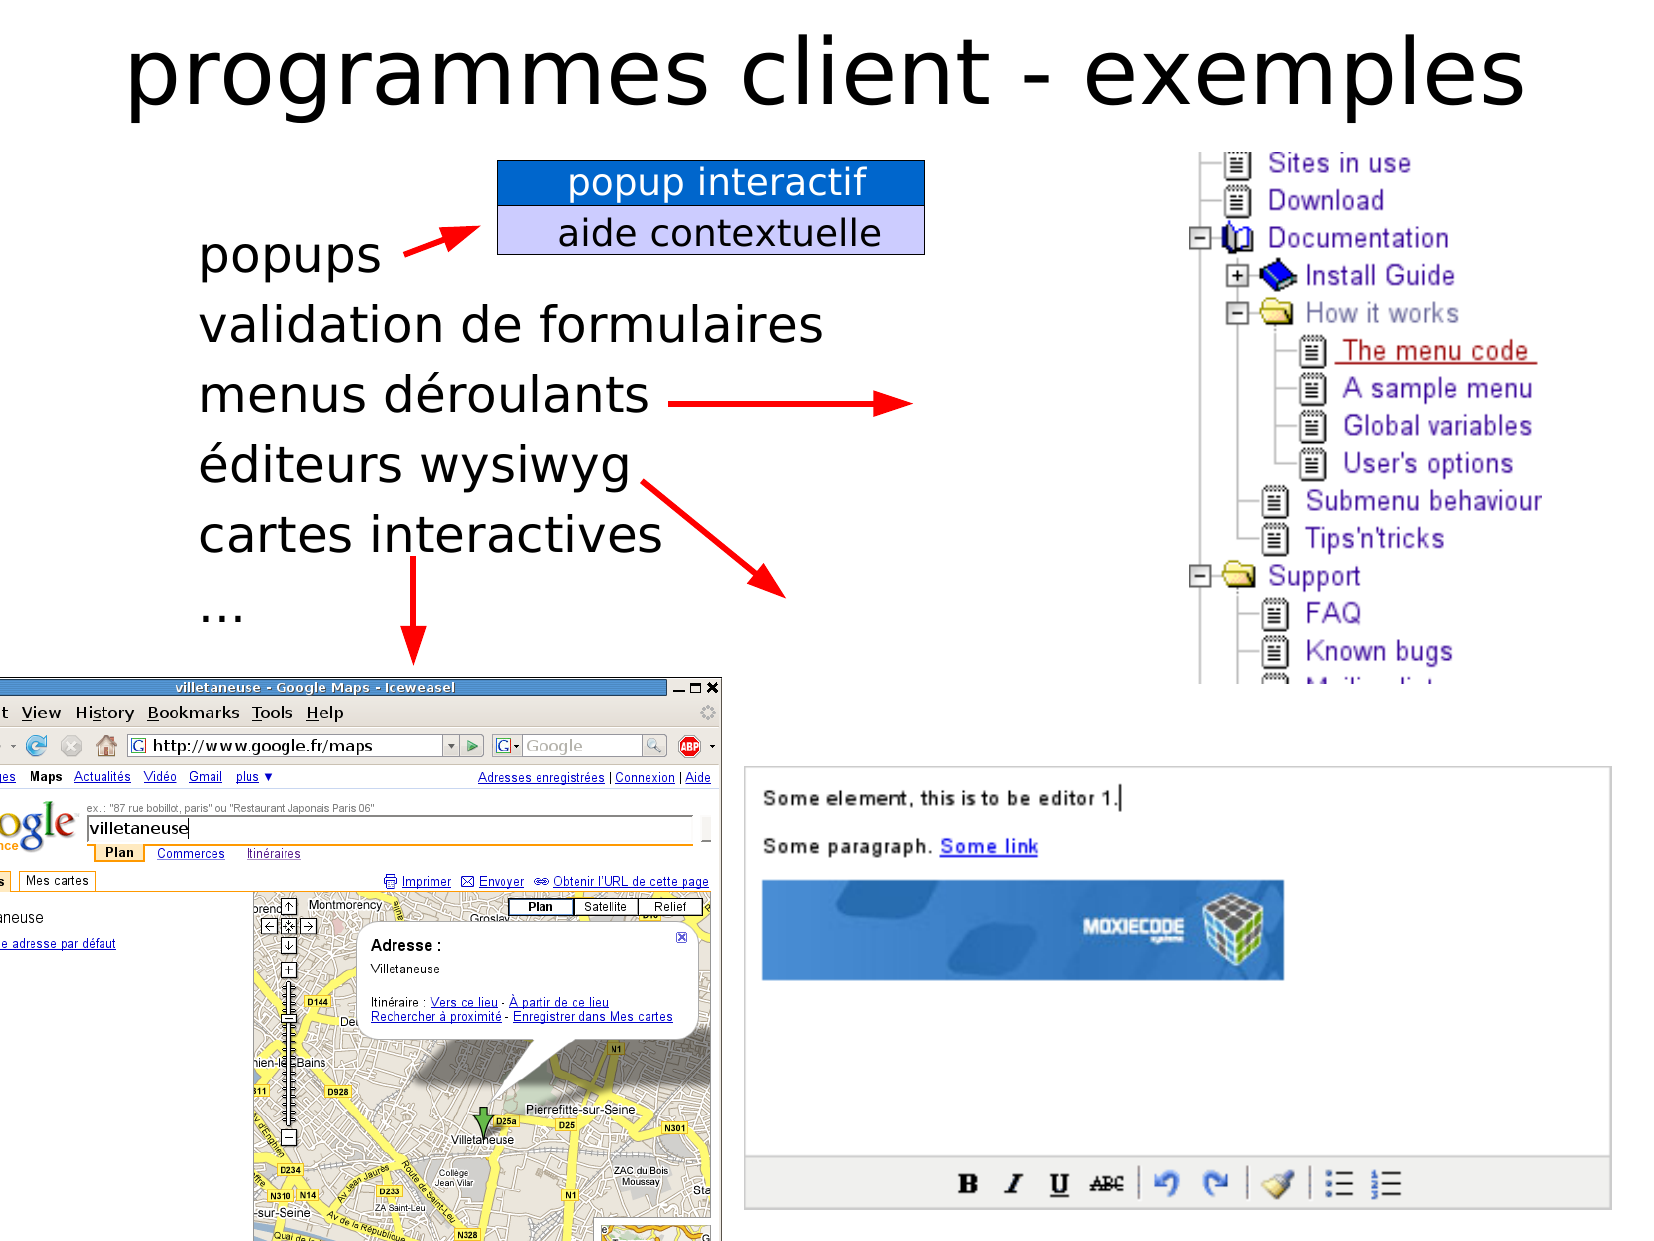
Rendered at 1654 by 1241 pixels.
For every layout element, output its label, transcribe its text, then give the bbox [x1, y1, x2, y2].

title programmes client - exemples [0, 11, 1654, 134]
text_box aide contextuelle [557, 211, 851, 255]
text_box popup interactif [567, 160, 838, 205]
picture [1189, 152, 1542, 684]
text_box [497, 160, 925, 255]
picture [0, 677, 722, 1241]
picture [744, 766, 1612, 1210]
text_box popups validation de formulaires menus déroulants éditeurs wysiwyg cartes interactives ... [182, 225, 1018, 635]
